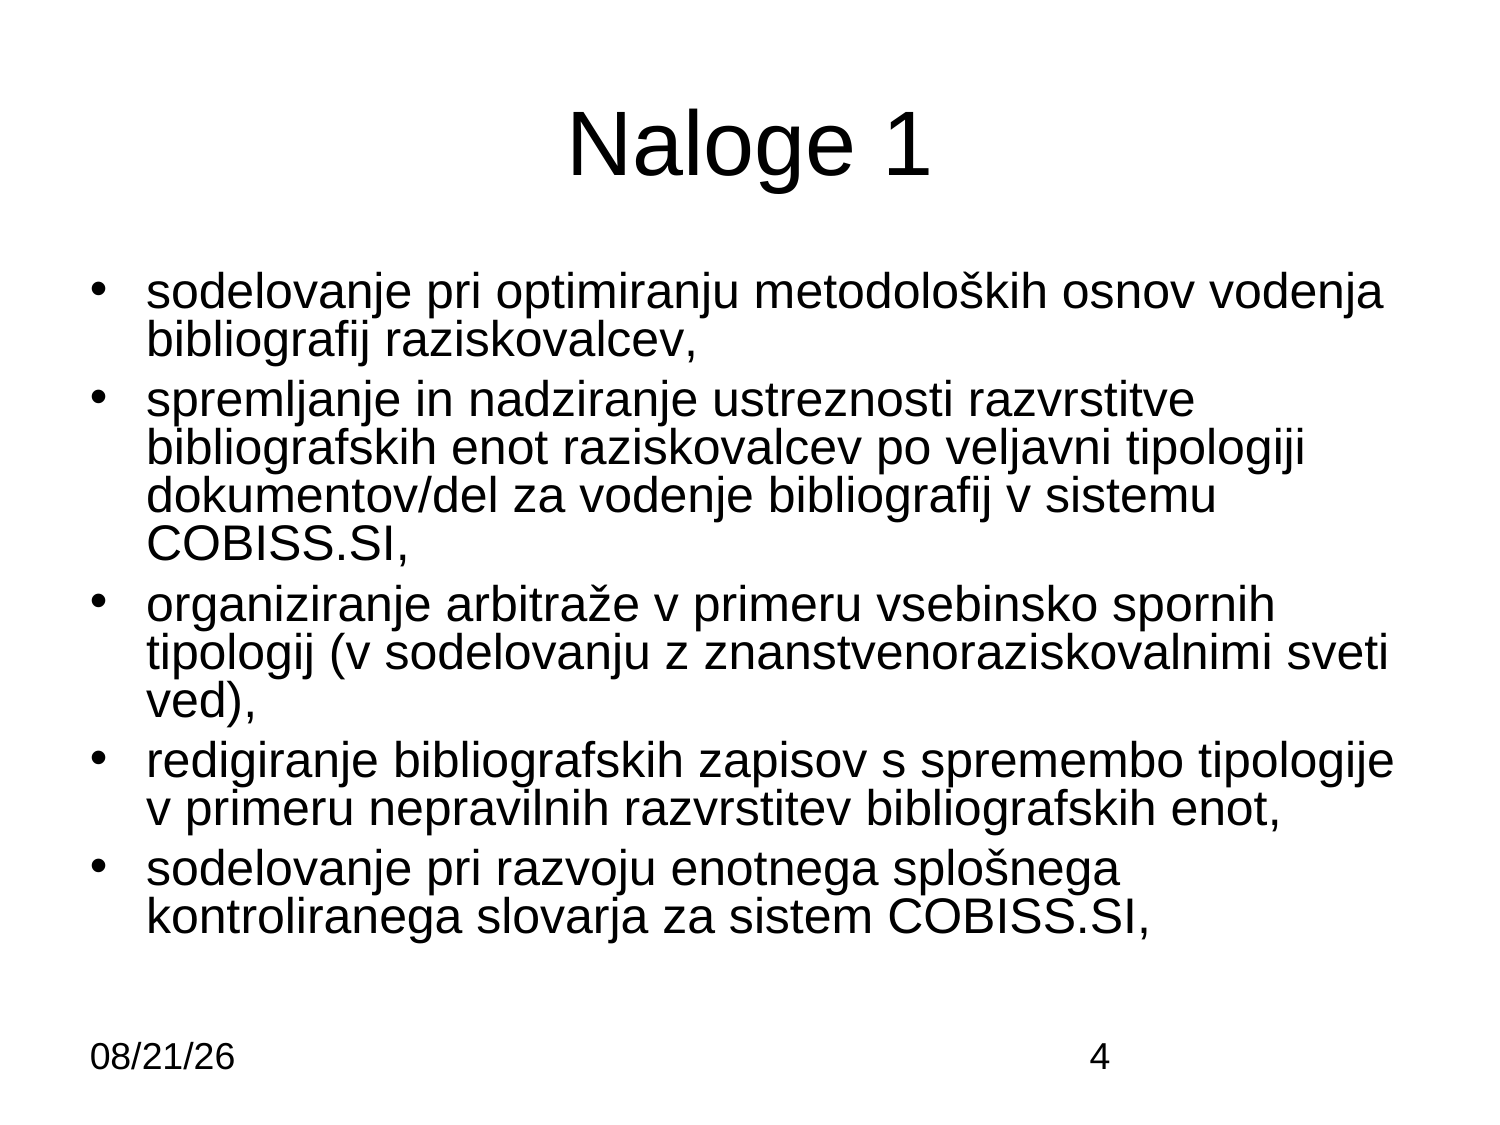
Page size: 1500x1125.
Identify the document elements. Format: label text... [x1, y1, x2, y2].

list sodelovanje pri optimiranju metodoloških osnov vodenja bibliografij raziskovalcev, spremljanje in nadziranje ustreznosti razvrstitve bibliografskih enot raziskovalcev po veljavni tipologiji dokumentov/del za vodenje bibliografij v sistemu COBISS.SI, organiziranje arbitraže v primeru vsebinsko spornih tipologij (v sodelovanju z znanstvenoraziskovalnimi sveti ved), redigiranje bibliografskih zapisov s spremembo tipologije v primeru nepravilnih razvrstitev bibliografskih enot, sodelovanje pri razvoju enotnega splošnega kontroliranega slovarja za sistem COBISS.SI, [75, 262, 1426, 1006]
title Naloge 1 [75, 45, 1426, 233]
